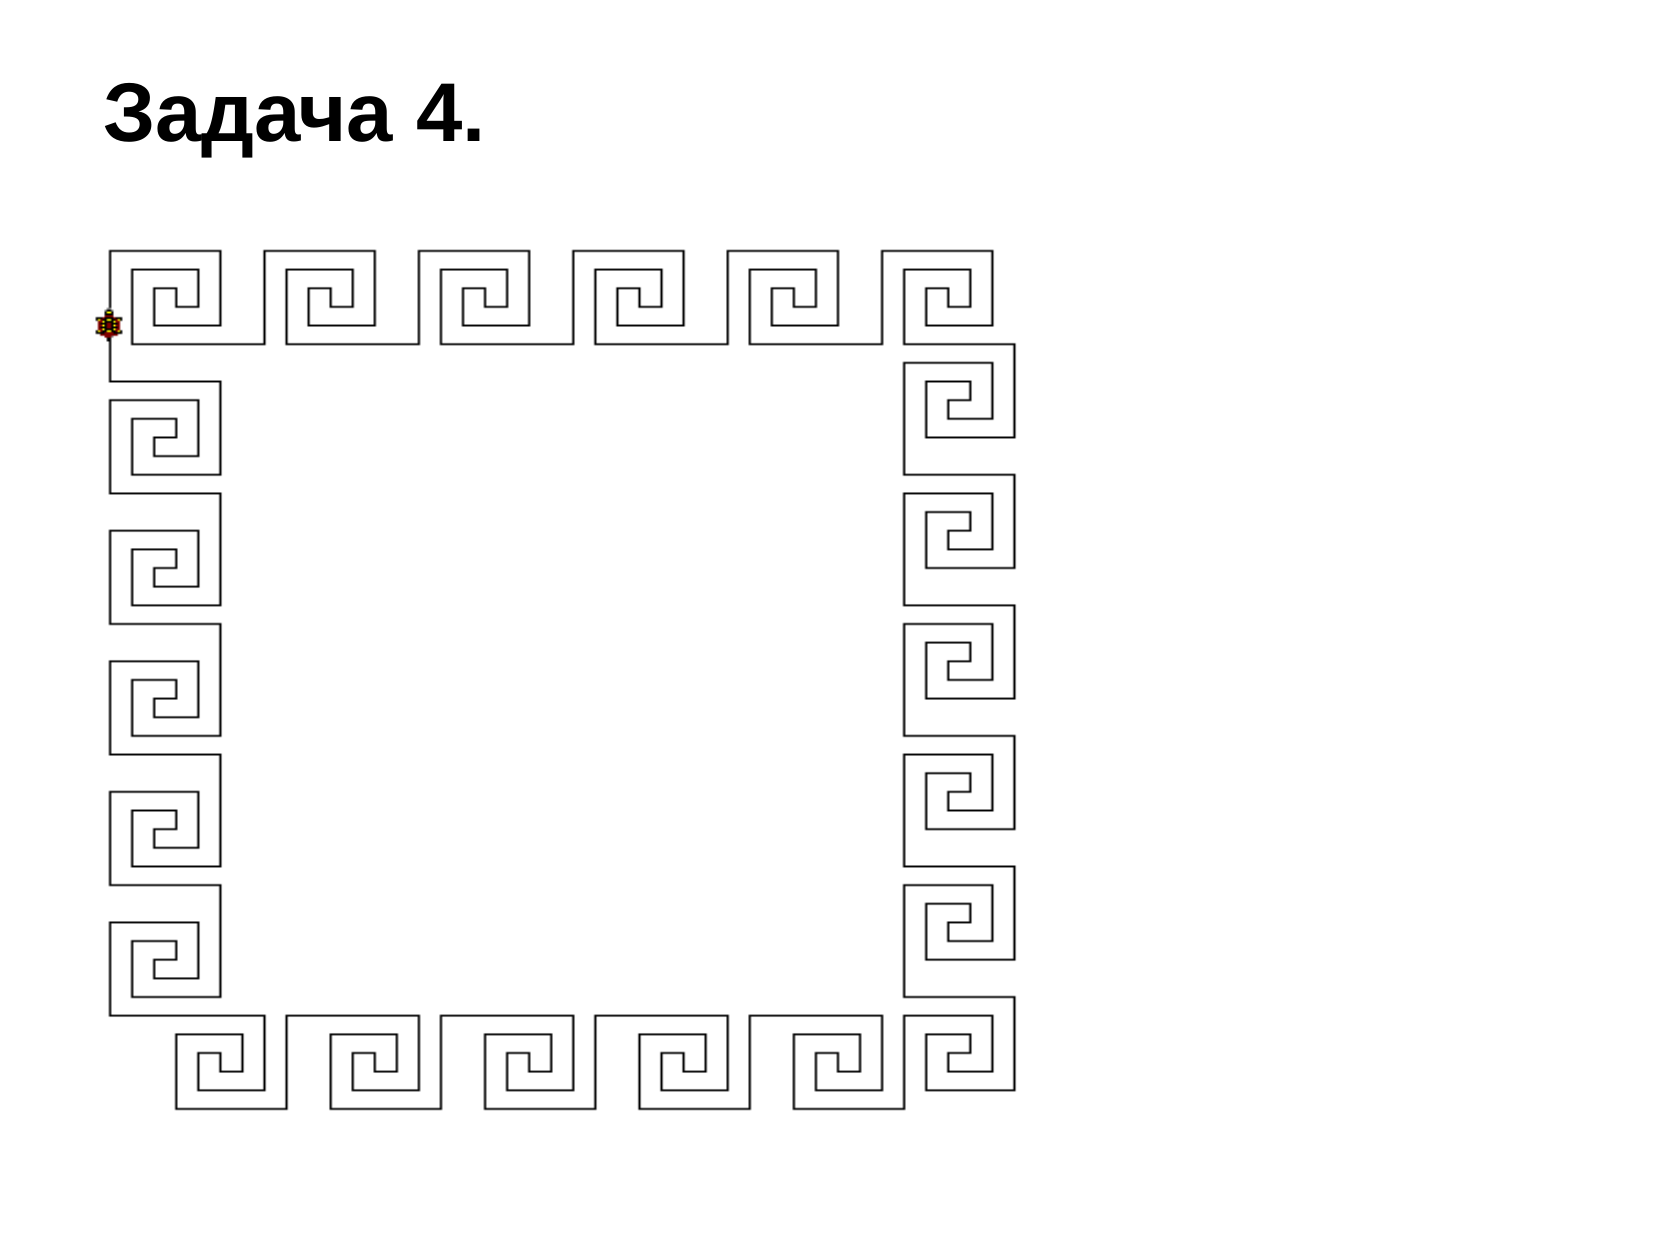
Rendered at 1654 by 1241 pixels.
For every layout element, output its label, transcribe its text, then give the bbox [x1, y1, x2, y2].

picture [28, 215, 1111, 1170]
text_box Задача 4. [88, 59, 1300, 167]
